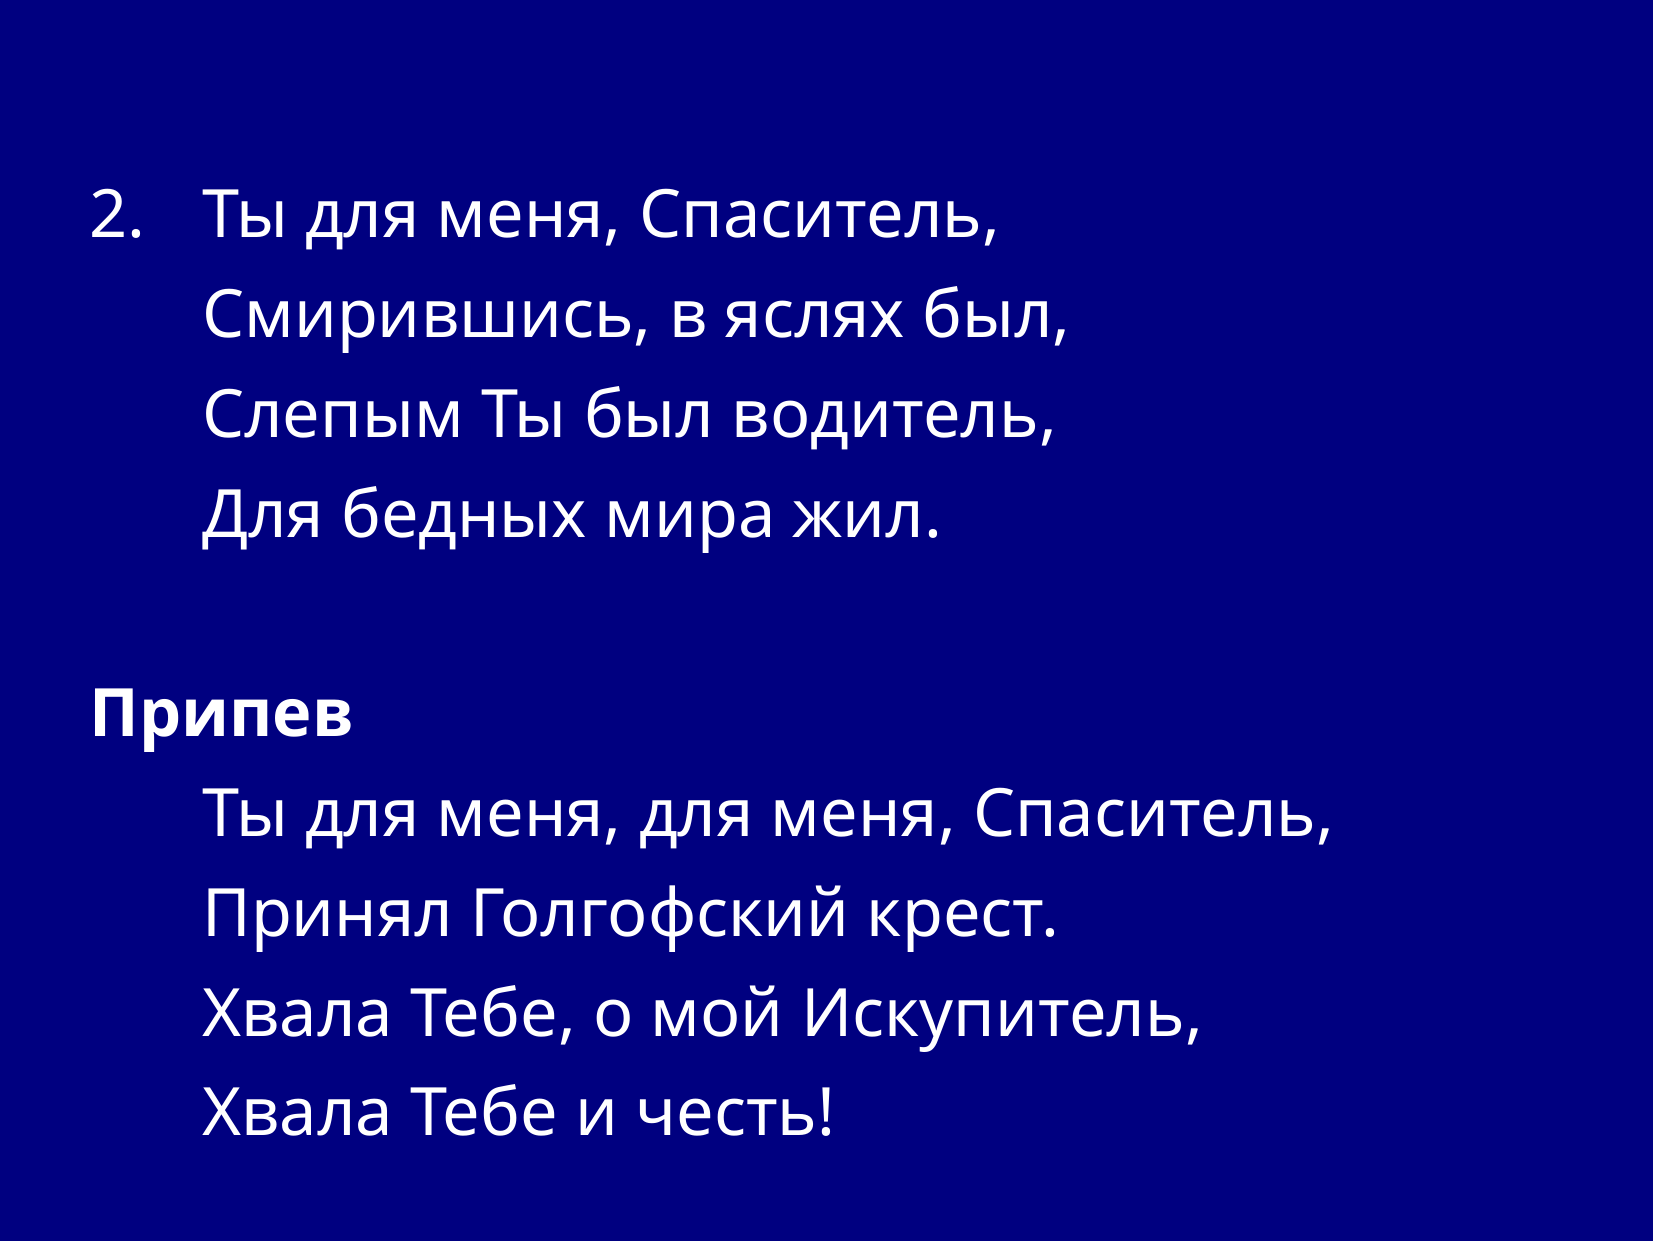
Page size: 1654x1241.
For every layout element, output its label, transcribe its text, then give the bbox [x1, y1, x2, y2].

text_box 2. Ты для меня, Спаситель, Смирившись, в яслях был, Слепым Ты был водитель, Для бедных мира жил. Припев Ты для меня, для меня, Спаситель, Принял Голгофский крест. Хвала Тебе, о мой Искупитель, Хвала Тебе и честь! [75, 150, 1576, 1163]
